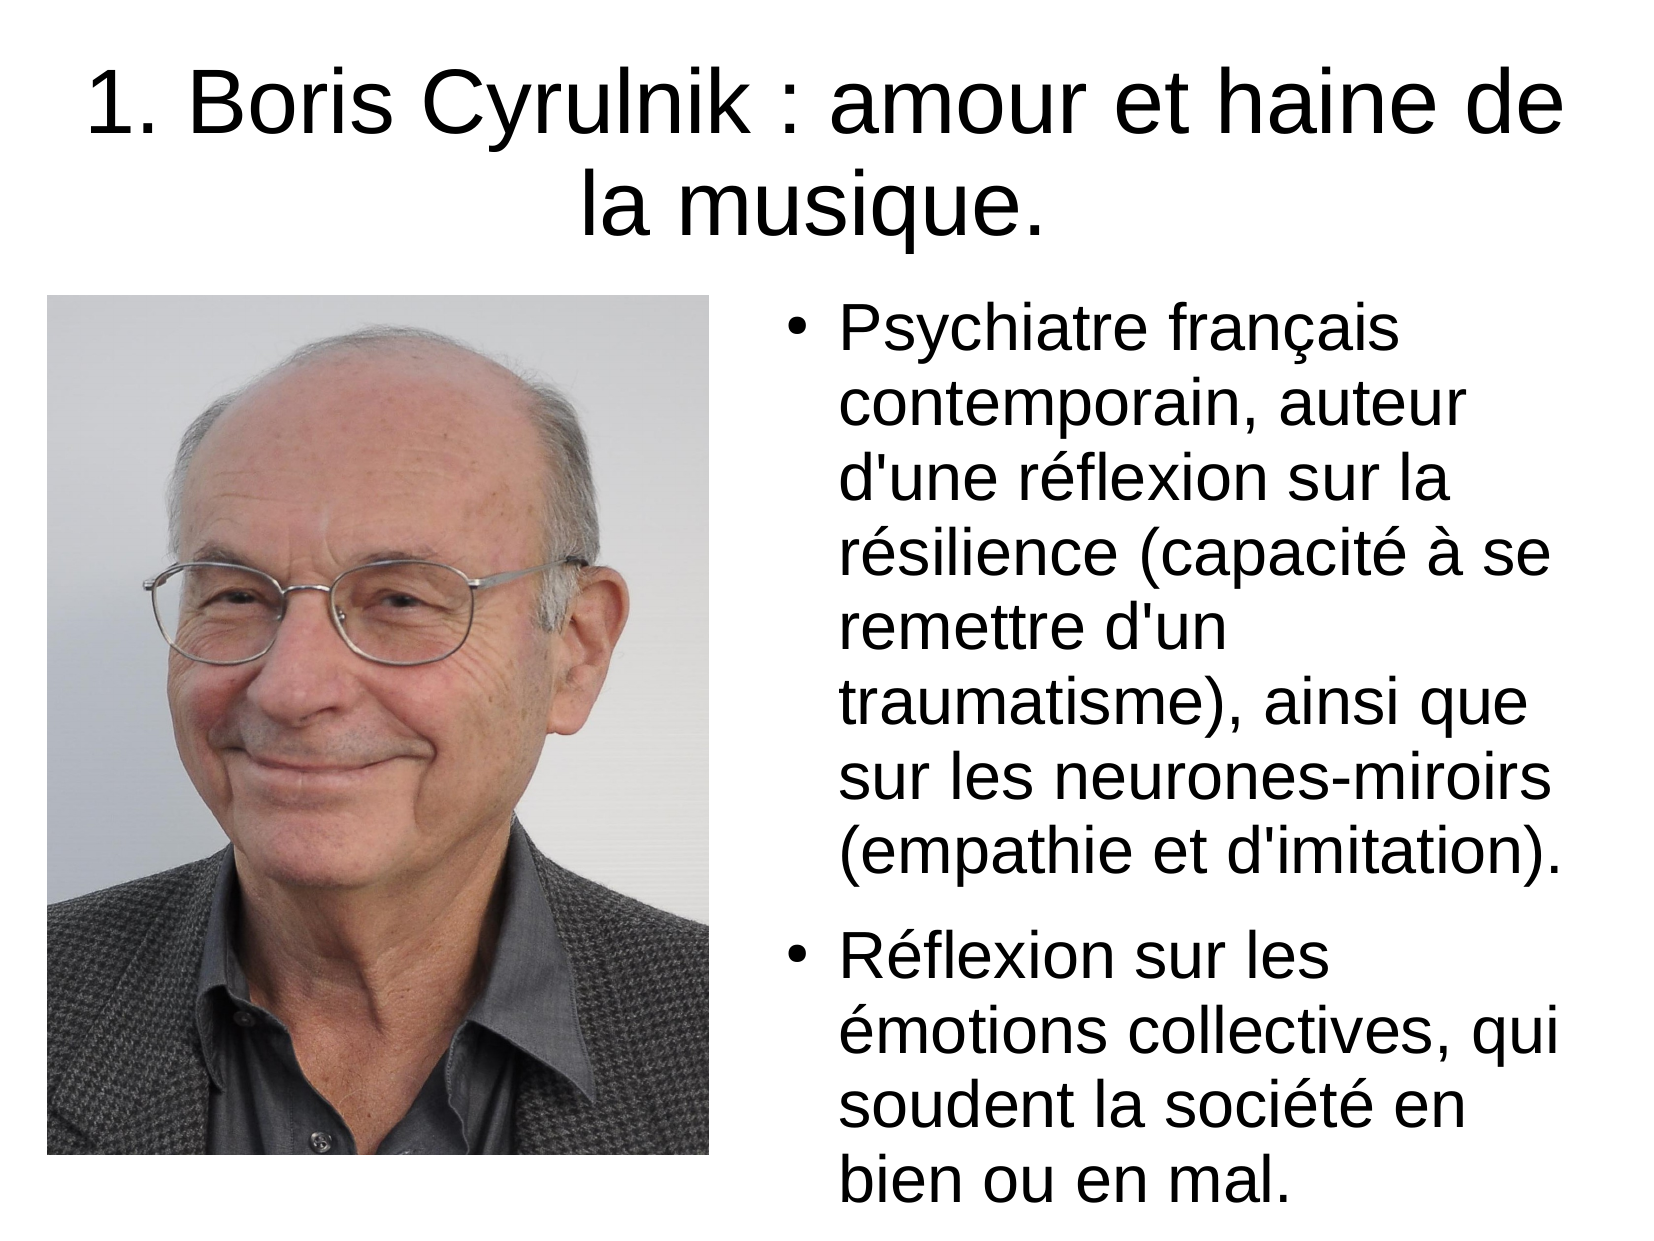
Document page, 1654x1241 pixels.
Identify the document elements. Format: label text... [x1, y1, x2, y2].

picture [47, 295, 709, 1155]
list Psychiatre français contemporain, auteur d'une réflexion sur la résilience (capacité à se remettre d'un traumatisme), ainsi que sur les neurones-miroirs (empathie et d'imitation). Réflexion sur les émotions collectives, qui soudent la société en bien ou en mal. [767, 290, 1571, 1217]
title 1. Boris Cyrulnik : amour et haine de la musique. [82, 49, 1571, 257]
